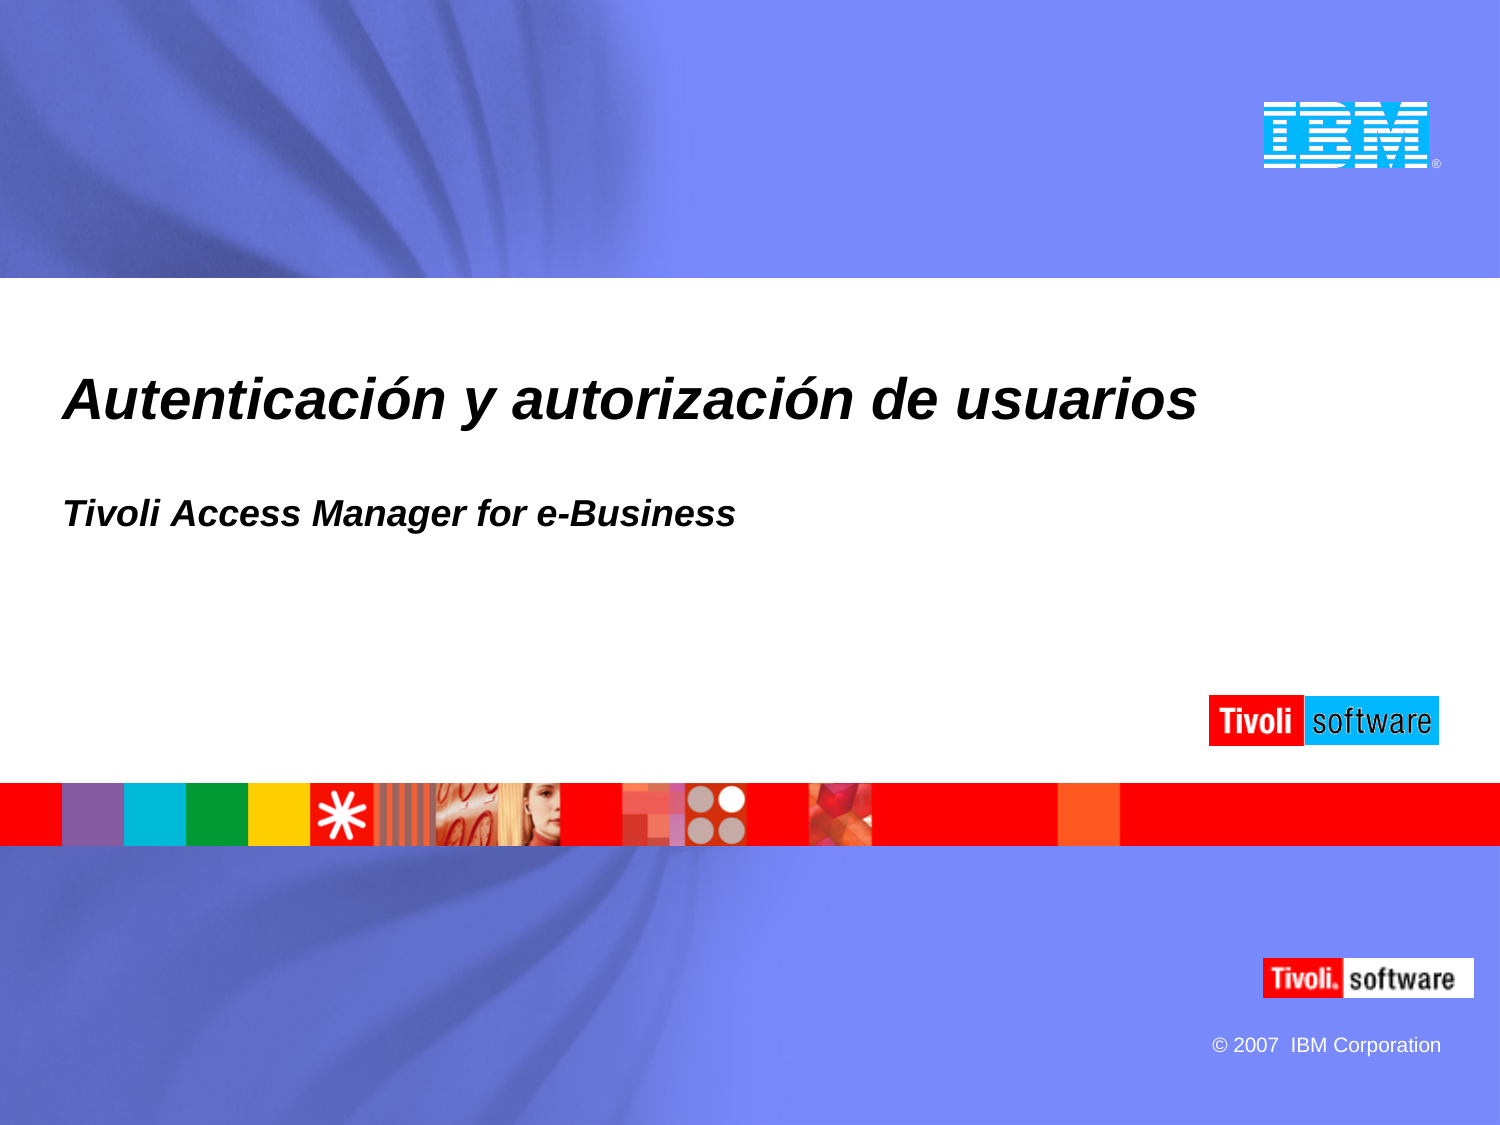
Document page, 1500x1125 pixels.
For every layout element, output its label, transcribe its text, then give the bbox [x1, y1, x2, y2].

picture [1329, 714, 1341, 734]
picture [0, 783, 1500, 1125]
picture [1418, 714, 1430, 734]
picture [1390, 714, 1404, 734]
picture [1345, 707, 1353, 733]
picture [1409, 714, 1417, 733]
picture [0, 0, 1500, 278]
picture [1314, 714, 1325, 734]
picture [1356, 708, 1388, 733]
picture [1209, 695, 1304, 746]
title Autenticación y autorización de usuarios Tivoli Access Manager for e-Business [47, 362, 1353, 562]
